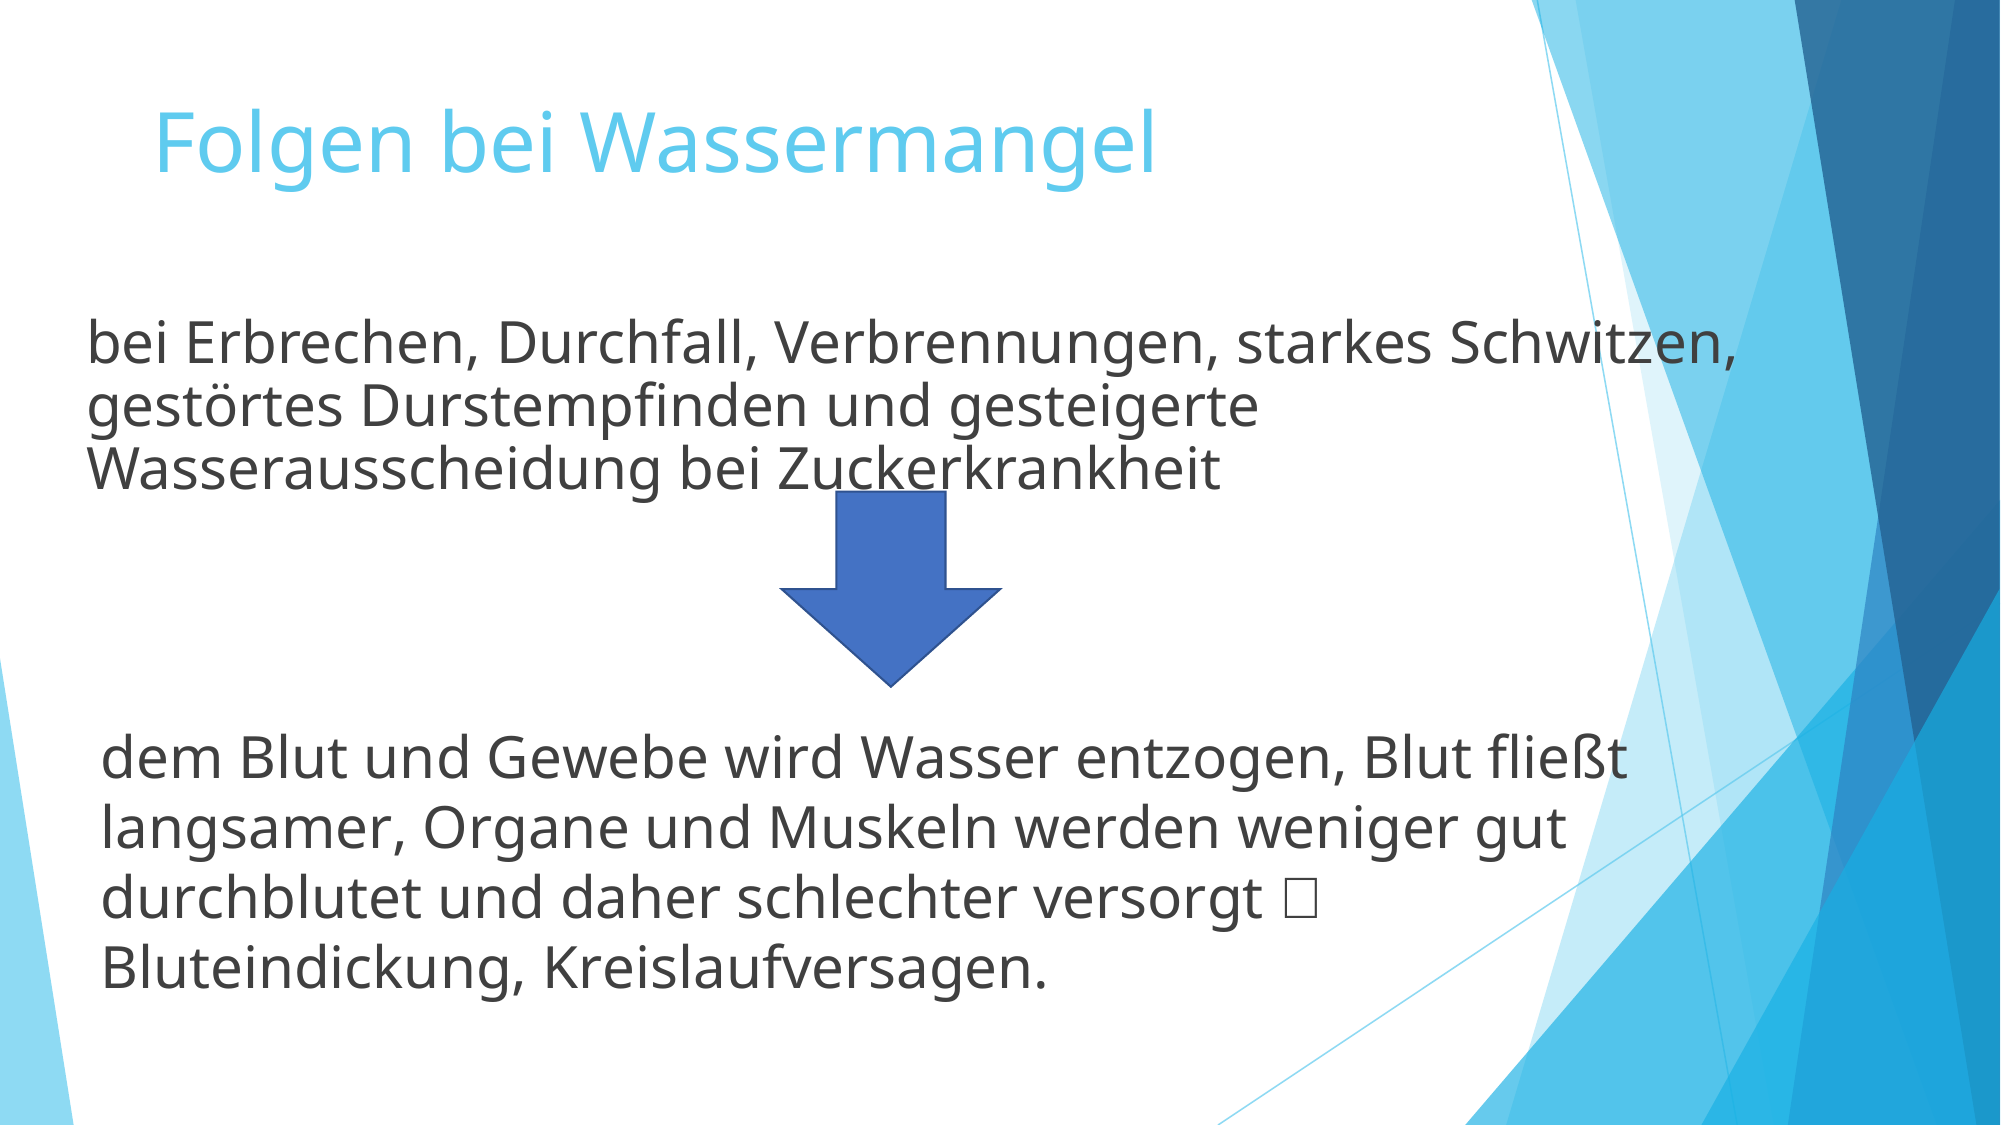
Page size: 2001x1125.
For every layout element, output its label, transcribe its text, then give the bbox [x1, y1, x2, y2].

text_box dem Blut und Gewebe wird Wasser entzogen, Blut fließt langsamer, Organe und Muskeln werden weniger gut durchblutet und daher schlechter versorgt  Bluteindickung, Kreislaufversagen. [86, 713, 1733, 1008]
text_box [85, 491, 1811, 1125]
list bei Erbrechen, Durchfall, Verbrennungen, starkes Schwitzen, gestörtes Durstempfinden und gesteigerte Wasserausscheidung bei Zuckerkrankheit [70, 305, 1796, 1043]
title Folgen bei Wassermangel [137, 82, 1863, 300]
